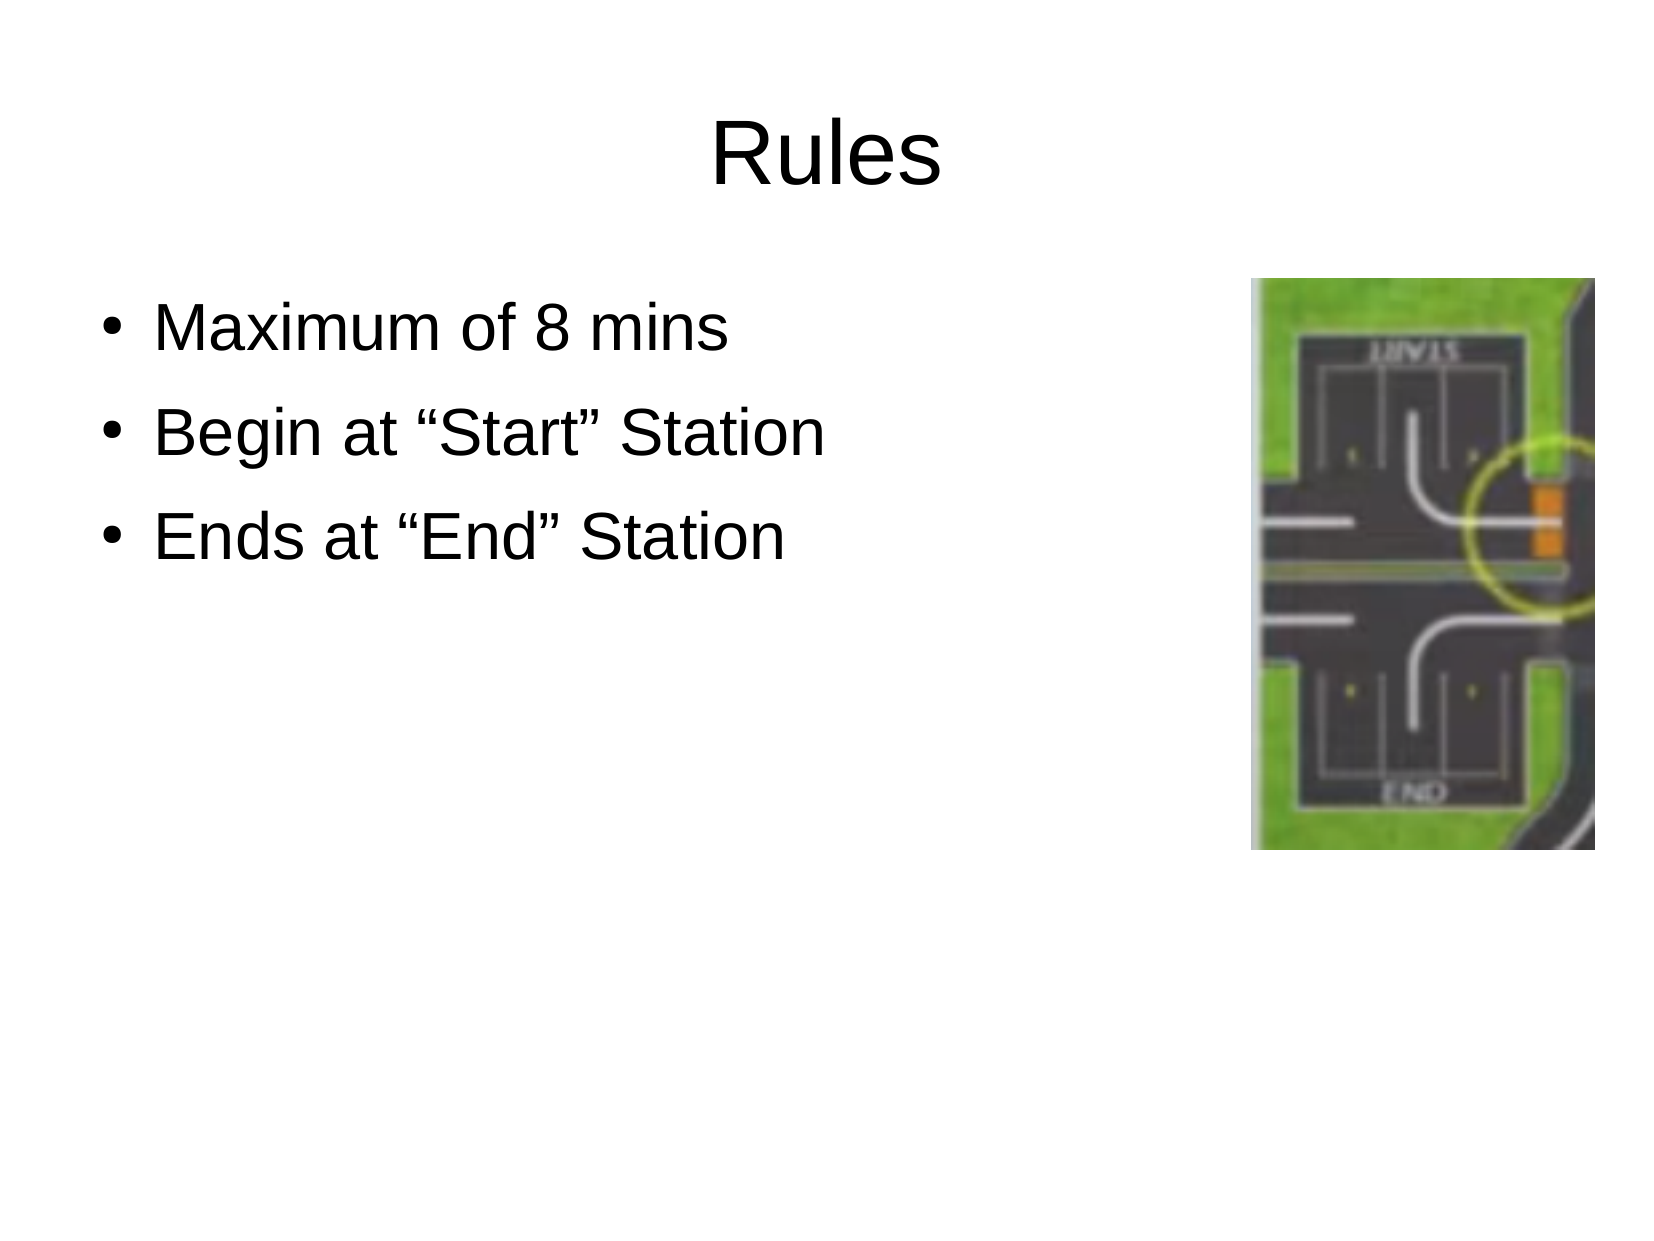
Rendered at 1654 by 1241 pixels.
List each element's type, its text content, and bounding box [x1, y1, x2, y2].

list Maximum of 8 mins Begin at “Start” Station Ends at “End” Station [82, 290, 1571, 1010]
title Rules [82, 49, 1571, 257]
picture [1251, 278, 1595, 850]
